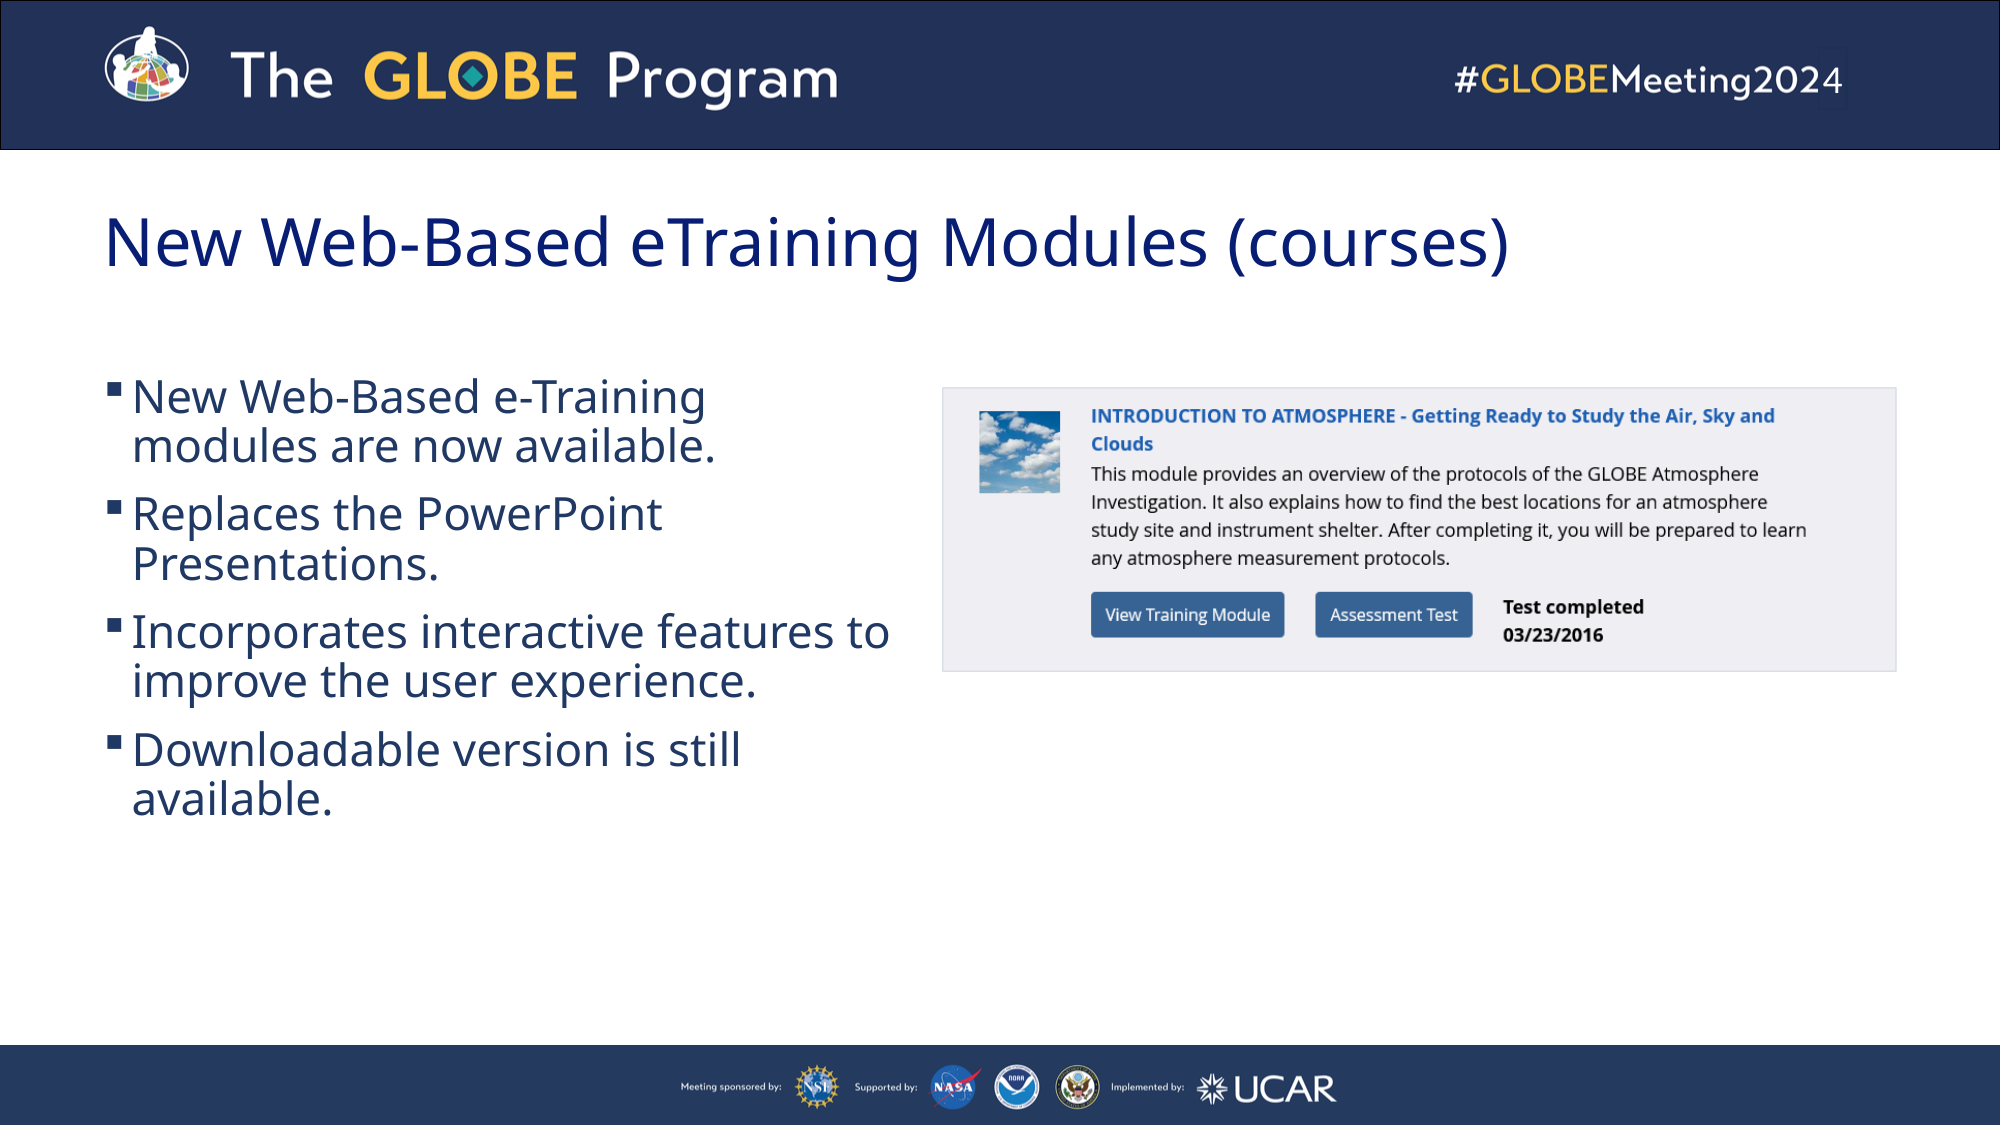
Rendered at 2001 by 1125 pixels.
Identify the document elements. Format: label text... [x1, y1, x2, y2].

text_box New Web-Based eTraining Modules (courses) [88, 201, 1927, 285]
picture [935, 379, 1909, 677]
list New Web-Based e-Training modules are now available. Replaces the PowerPoint Presentations. Incorporates interactive features to improve the user experience. Downloadable version is still available. [88, 366, 921, 936]
picture [0, 1045, 2000, 1125]
picture [1, 1, 1999, 149]
